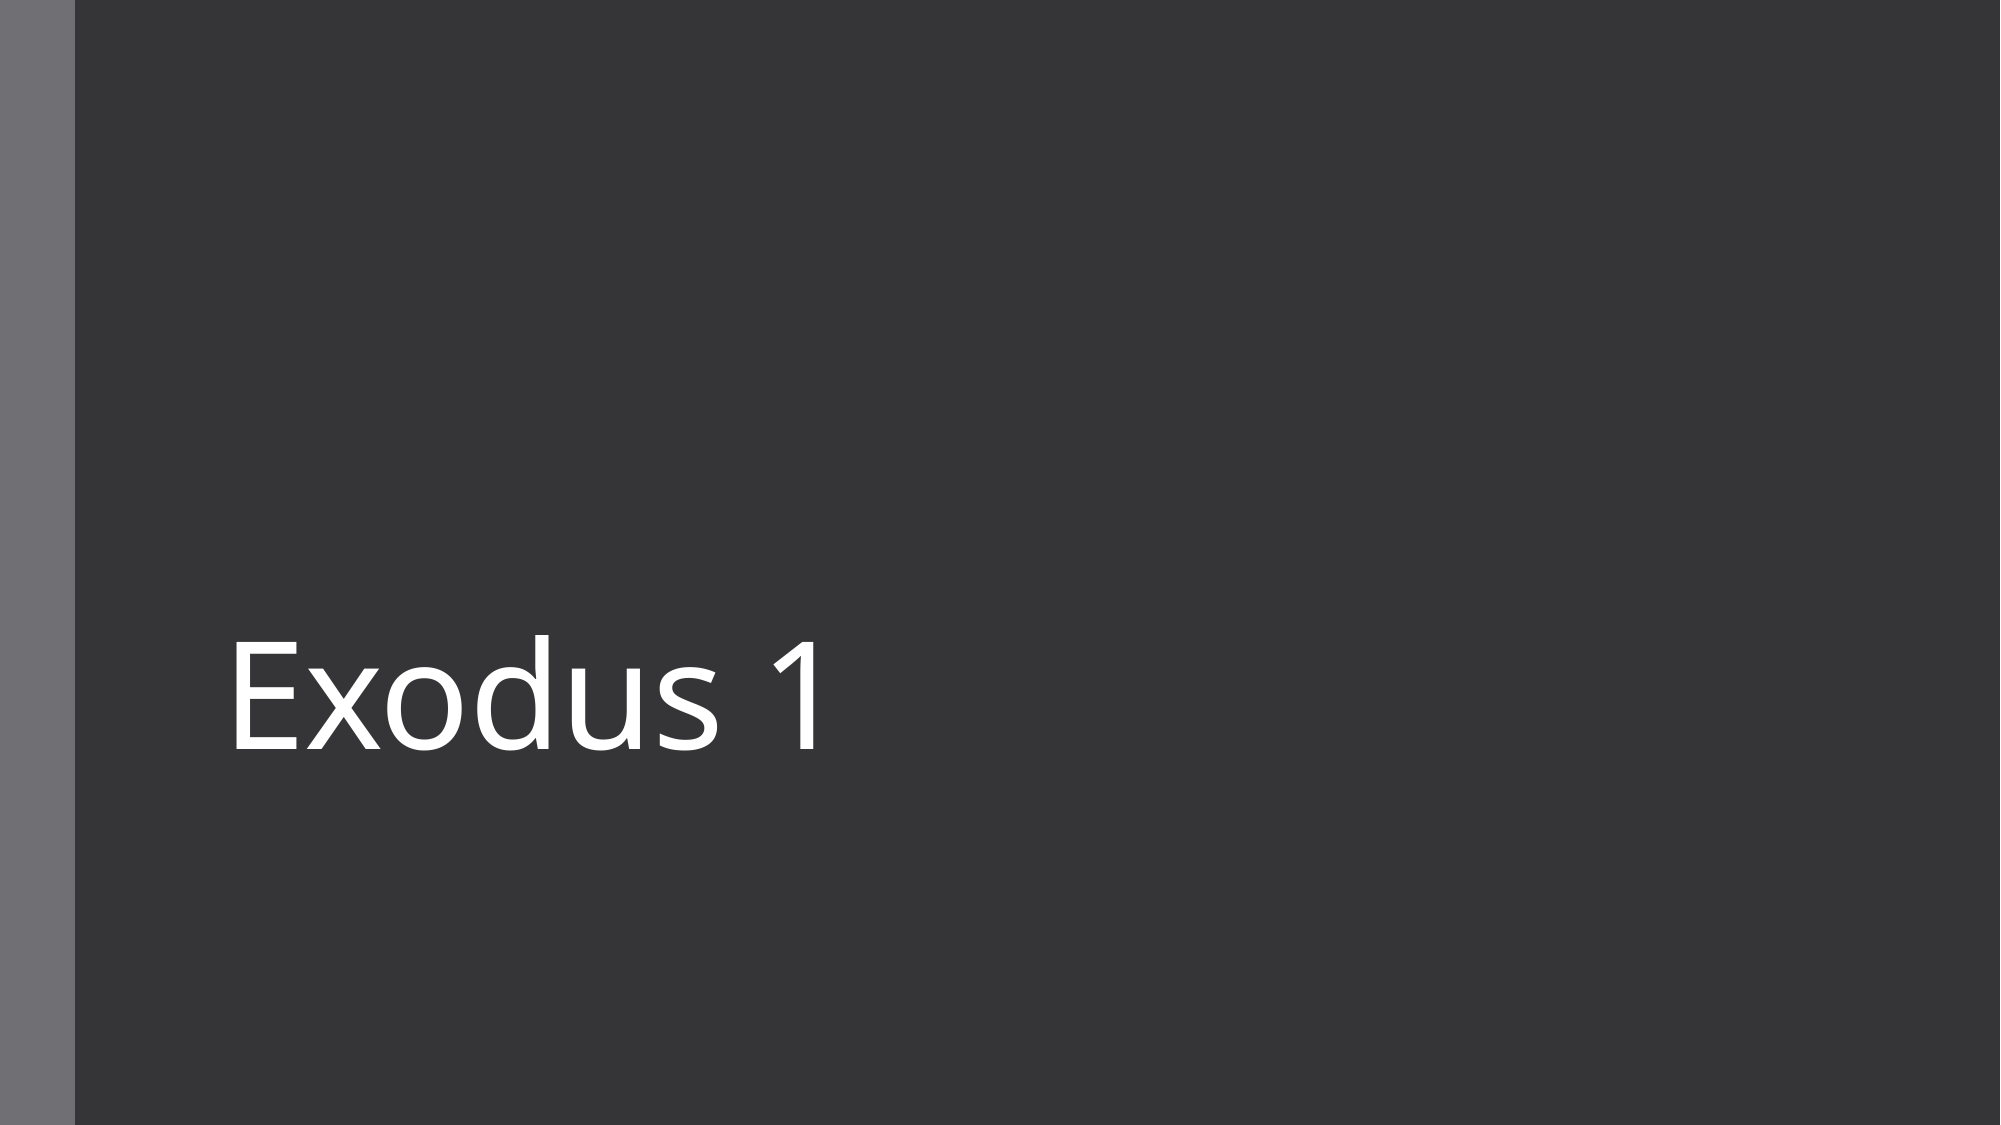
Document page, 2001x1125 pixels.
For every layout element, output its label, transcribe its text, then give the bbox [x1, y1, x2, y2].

title Exodus 1 [206, 124, 1752, 788]
